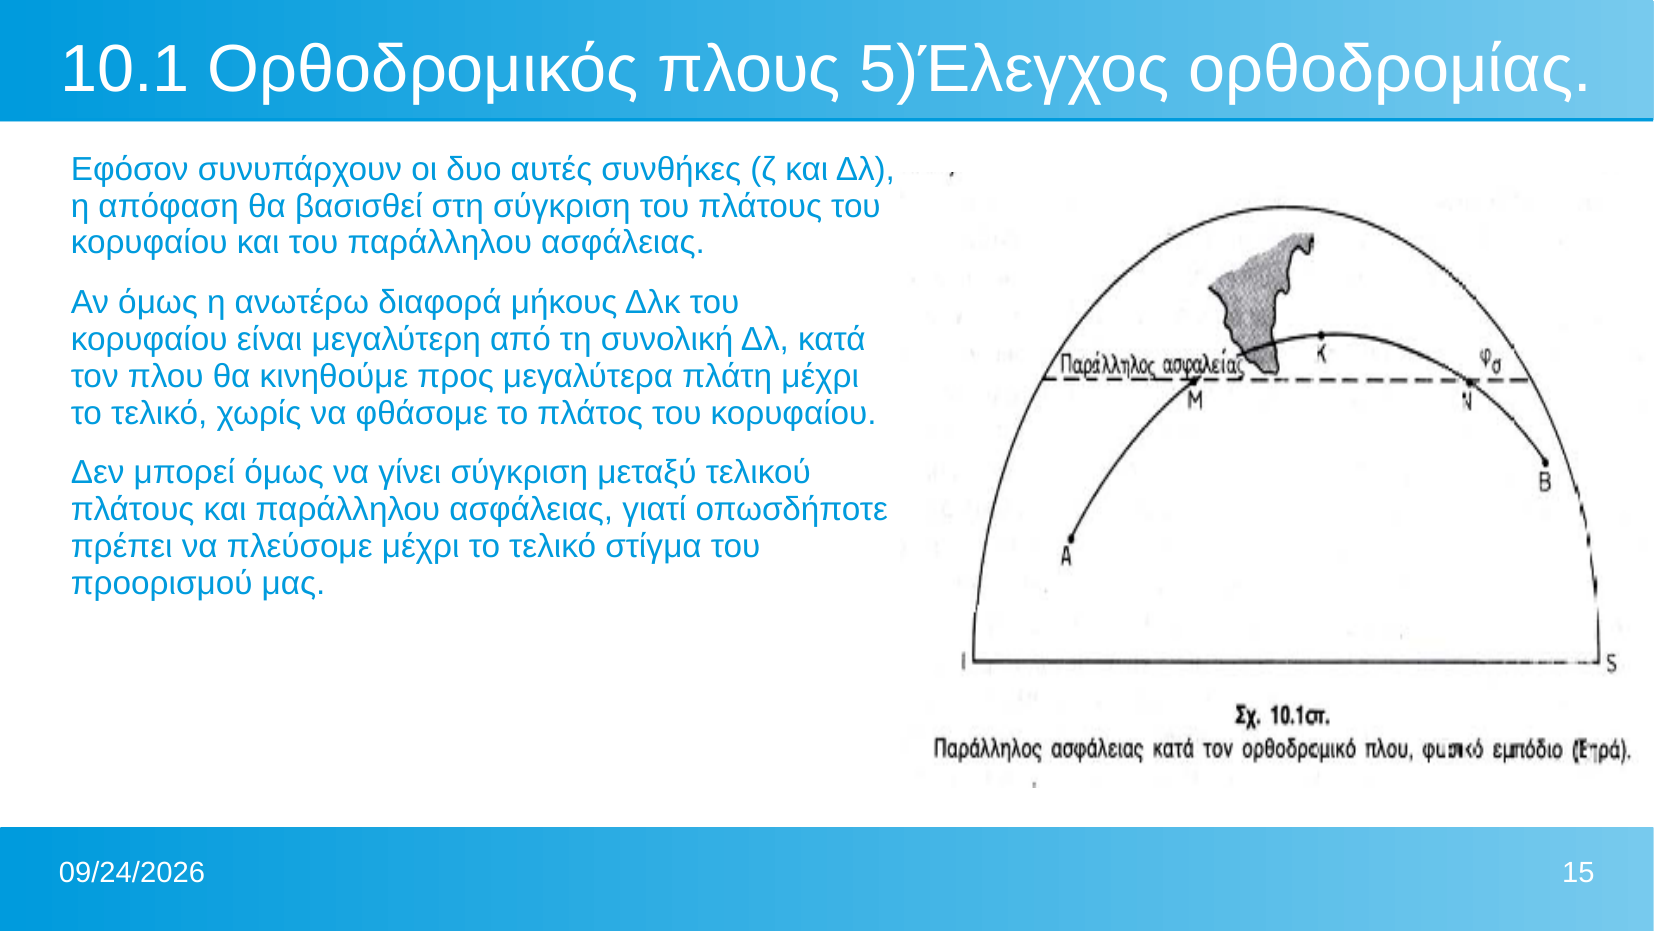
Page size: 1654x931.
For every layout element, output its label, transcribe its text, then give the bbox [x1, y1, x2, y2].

picture [900, 172, 1651, 788]
title 10.1 Ορθοδρομικός πλους 5)Έλεγχος ορθοδρομίας. [59, 29, 1595, 108]
list Εφόσον συνυπάρχουν οι δυο αυτές συνθήκες (ζ και Δλ), η απόφαση θα βασισθεί στη σύγκριση του πλάτους του κορυφαίου και του παράλληλου ασφάλειας. Αν όμως η ανωτέρω διαφορά μήκους Δλκ του κορυφαίου είναι μεγαλύτερη από τη συνολική Δλ, κατά τον πλου θα κινηθούμε προς μεγαλύτερα πλάτη μέχρι το τελικό, χωρίς να φθάσομε το πλάτος του κορυφαίου. Δεν μπορεί όμως να γίνει σύγκριση μεταξύ τελικού πλάτους και παράλληλου ασφάλειας, γιατί οπωσδήποτε πρέπει να πλεύσομε μέχρι το τελικό στίγμα του προορισμού μας. [0, 150, 901, 788]
